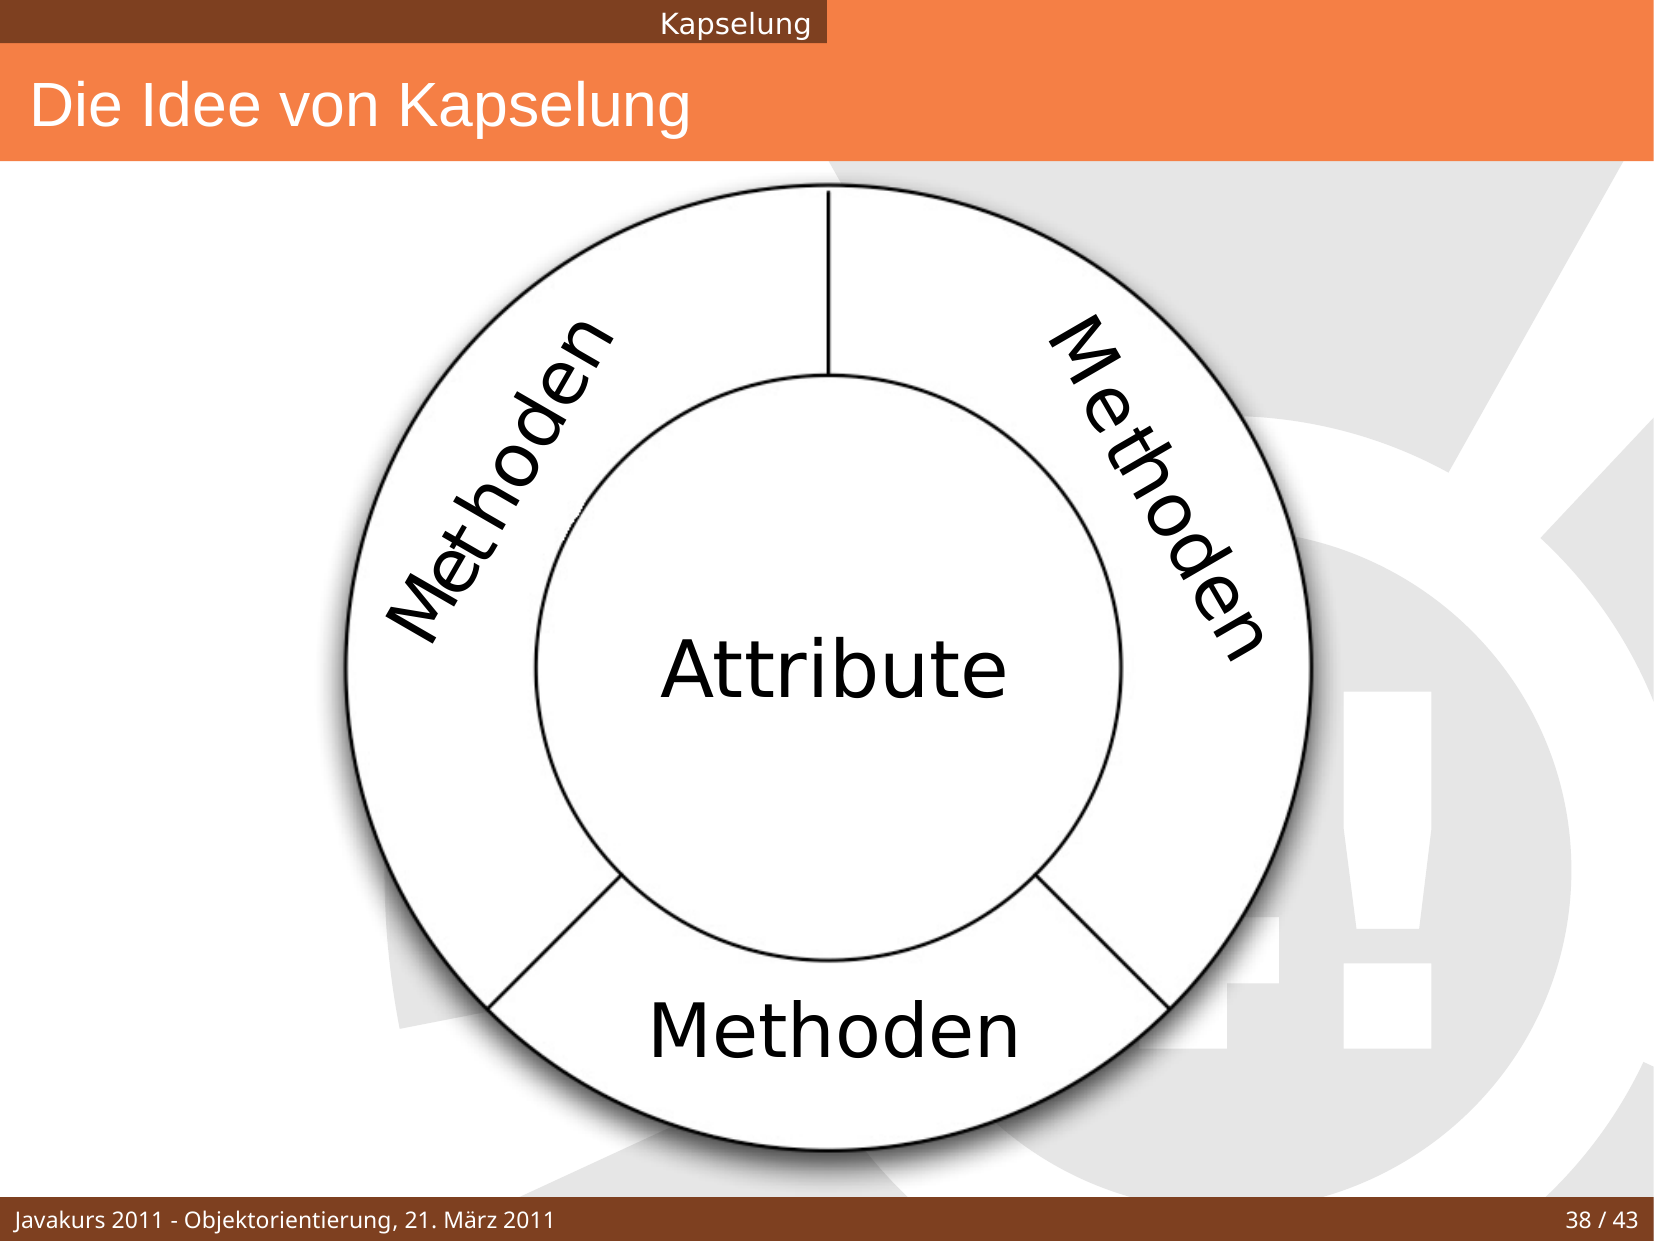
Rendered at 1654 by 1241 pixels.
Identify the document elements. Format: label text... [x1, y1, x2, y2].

text_box d [486, 381, 586, 465]
text_box Methoden [647, 988, 1023, 1076]
text_box d [1147, 510, 1248, 595]
text_box n [532, 298, 633, 384]
text_box M [369, 559, 474, 660]
text_box e [401, 527, 497, 612]
text_box e [1062, 364, 1162, 449]
text_box Kapselung [29, 0, 827, 50]
text_box M [1030, 300, 1139, 401]
text_box t [1086, 412, 1173, 482]
text_box e [1171, 552, 1270, 635]
text_box o [462, 421, 562, 505]
text_box e [509, 340, 609, 424]
text_box h [1100, 429, 1201, 515]
text_box o [1124, 471, 1223, 556]
picture [304, 158, 1350, 1204]
text_box t [424, 509, 516, 579]
text_box h [439, 462, 539, 546]
text_box Attribute [660, 623, 1010, 717]
text_box n [1194, 591, 1295, 677]
title Die Idee von Kapselung [29, 67, 1595, 143]
